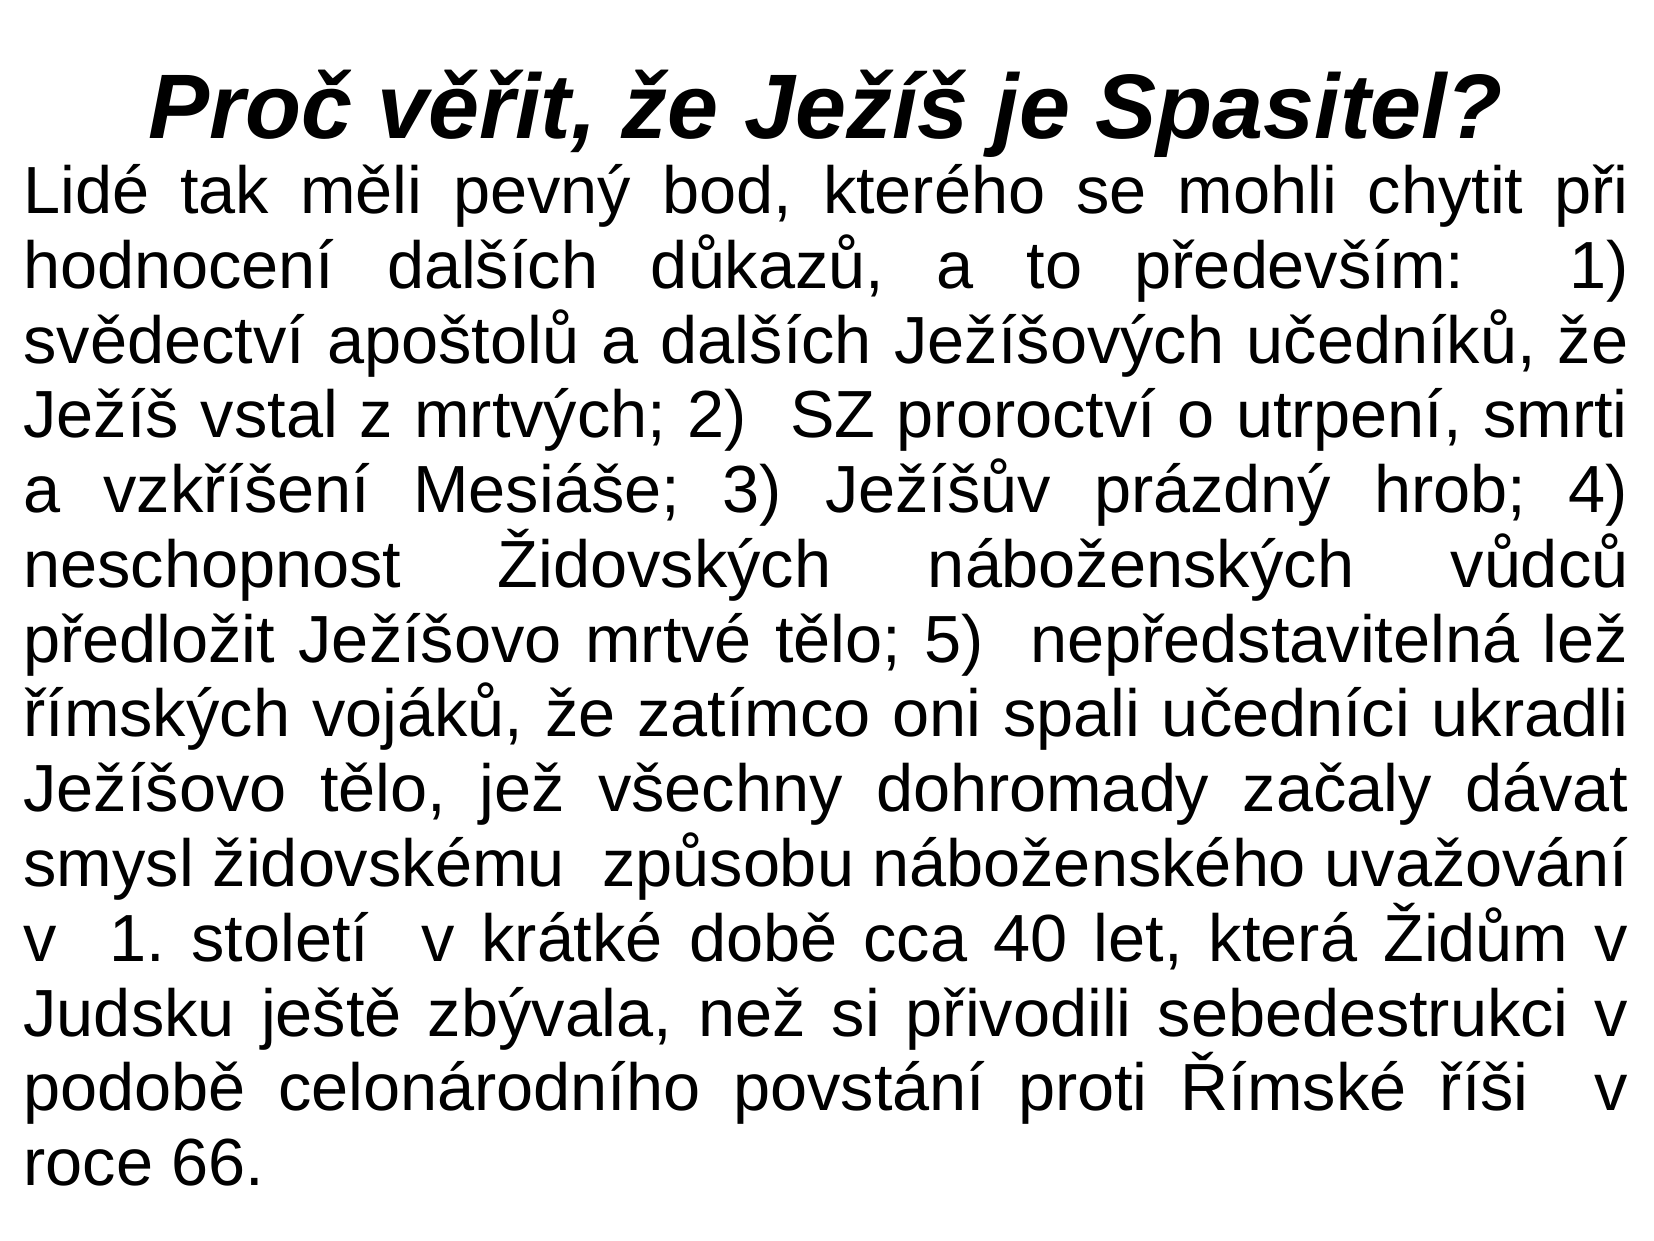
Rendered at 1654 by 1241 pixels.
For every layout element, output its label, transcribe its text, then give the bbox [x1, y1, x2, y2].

subtitle Lidé tak měli pevný bod, kterého se mohli chytit při hodnocení dalších důkazů, a to především: 1) svědectví apoštolů a dalších Ježíšových učedníků, že Ježíš vstal z mrtvých; 2) SZ proroctví o utrpení, smrti a vzkříšení Mesiáše; 3) Ježíšův prázdný hrob; 4) neschopnost Židovských náboženských vůdců předložit Ježíšovo mrtvé tělo; 5) nepředstavitelná lež římských vojáků, že zatímco oni spali učedníci ukradli Ježíšovo tělo, jež všechny dohromady začaly dávat smysl židovskému způsobu náboženského uvažování v 1. století v krátké době cca 40 let, která Židům v Judsku ještě zbývala, než si přivodili sebedestrukci v podobě celonárodního povstání proti Římské říši v roce 66. [23, 0, 1630, 1241]
